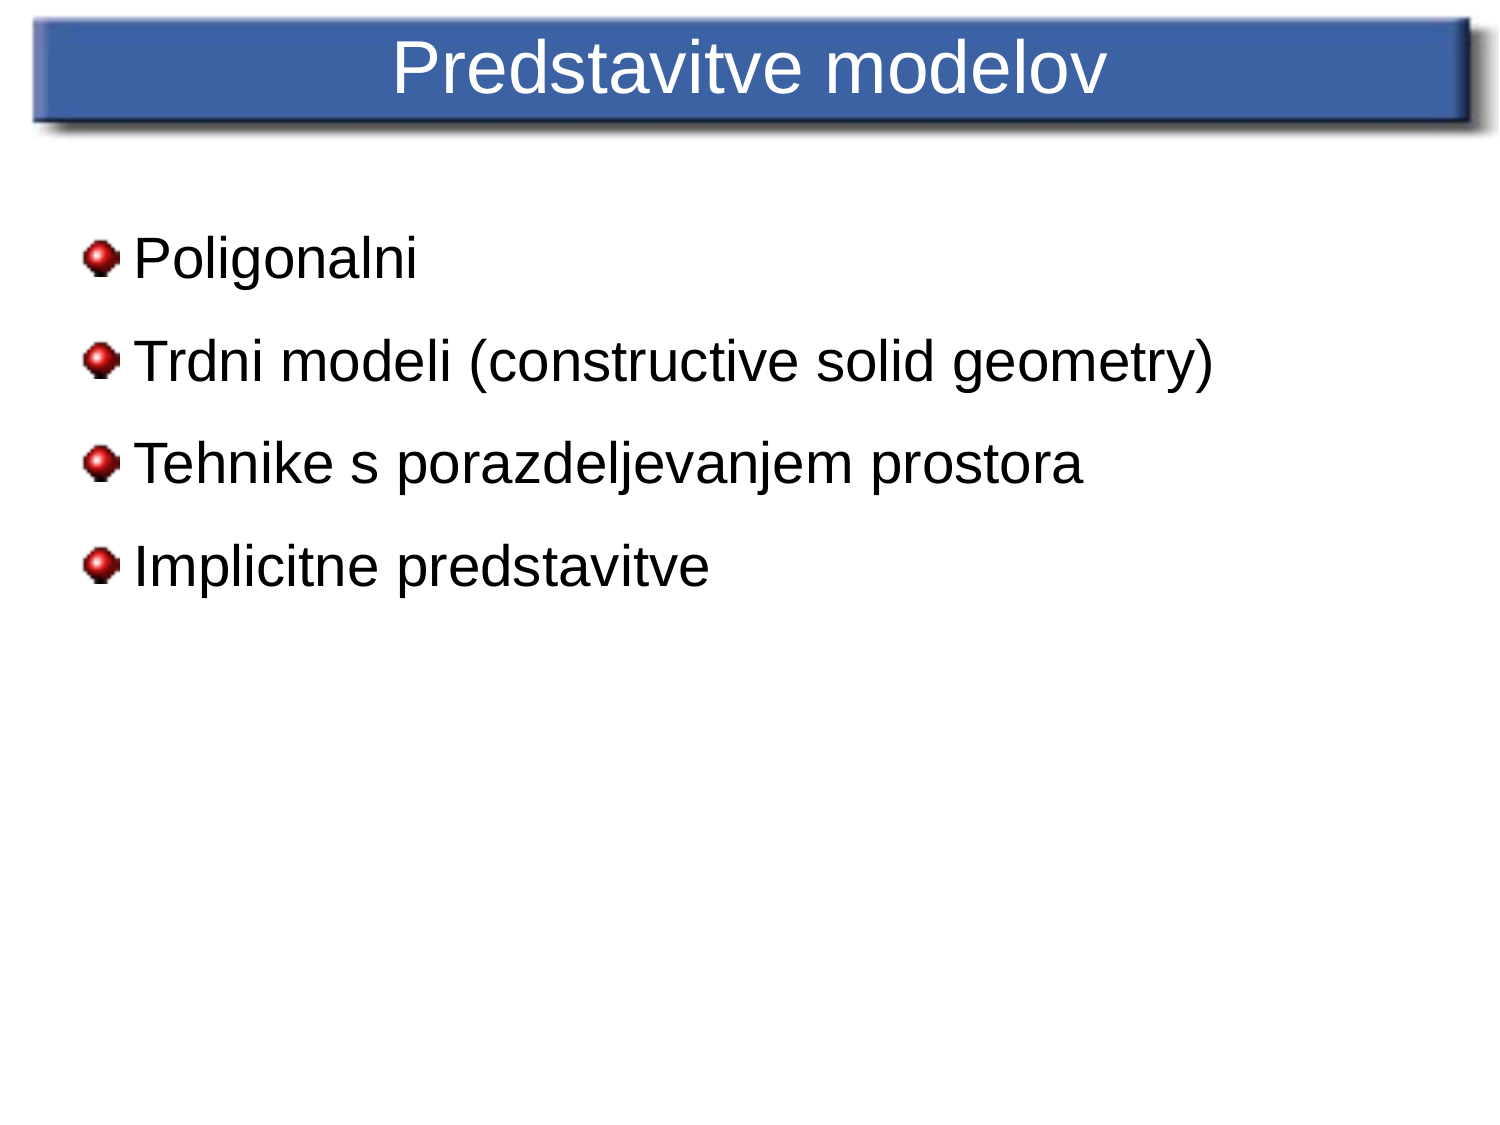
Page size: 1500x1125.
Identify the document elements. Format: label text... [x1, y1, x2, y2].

title Predstavitve modelov [0, 10, 1500, 116]
list Poligonalni Trdni modeli (constructive solid geometry) Tehnike s porazdeljevanjem prostora Implicitne predstavitve [62, 212, 1413, 955]
picture [31, 116, 1499, 142]
